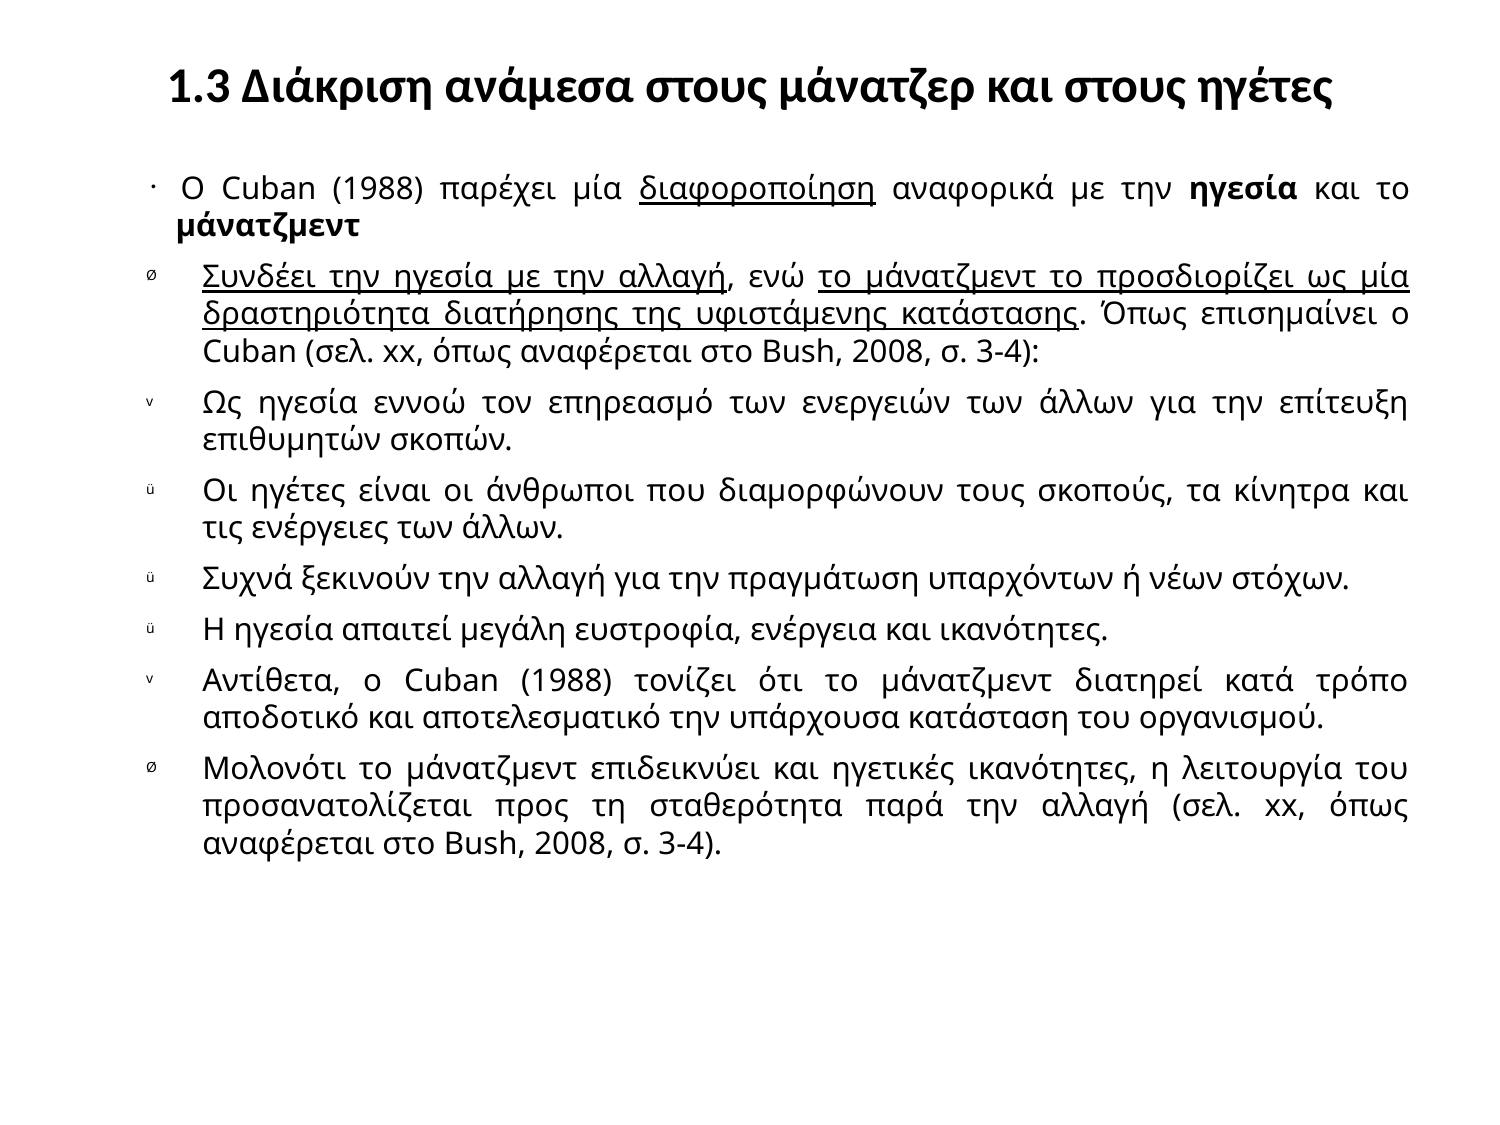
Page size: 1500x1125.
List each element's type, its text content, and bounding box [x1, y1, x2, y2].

list Ο Cuban (1988) παρέχει μία διαφοροποίηση αναφορικά με την ηγεσία και το μάνατζμεντ Συνδέει την ηγεσία με την αλλαγή, ενώ το μάνατζμεντ το προσδιορίζει ως μία δραστηριότητα διατήρησης της υφιστάμενης κατάστασης. Όπως επισημαίνει ο Cuban (σελ. xx, όπως αναφέρεται στο Bush, 2008, σ. 3-4): Ως ηγεσία εννοώ τον επηρεασμό των ενεργειών των άλλων για την επίτευξη επιθυμητών σκοπών. Οι ηγέτες είναι οι άνθρωποι που διαμορφώνουν τους σκοπούς, τα κίνητρα και τις ενέργειες των άλλων. Συχνά ξεκινούν την αλλαγή για την πραγμάτωση υπαρχόντων ή νέων στόχων. Η ηγεσία απαιτεί μεγάλη ευστροφία, ενέργεια και ικανότητες. Αντίθετα, ο Cuban (1988) τονίζει ότι το μάνατζμεντ διατηρεί κατά τρόπο αποδοτικό και αποτελεσματικό την υπάρχουσα κατάσταση του οργανισμού. Μολονότι το μάνατζμεντ επιδεικνύει και ηγετικές ικανότητες, η λειτουργία του προσανατολίζεται προς τη σταθερότητα παρά την αλλαγή (σελ. xx, όπως αναφέρεται στο Bush, 2008, σ. 3-4). [75, 160, 1425, 1059]
title 1.3 Διάκριση ανάμεσα στους μάνατζερ και στους ηγέτες [75, 45, 1425, 149]
